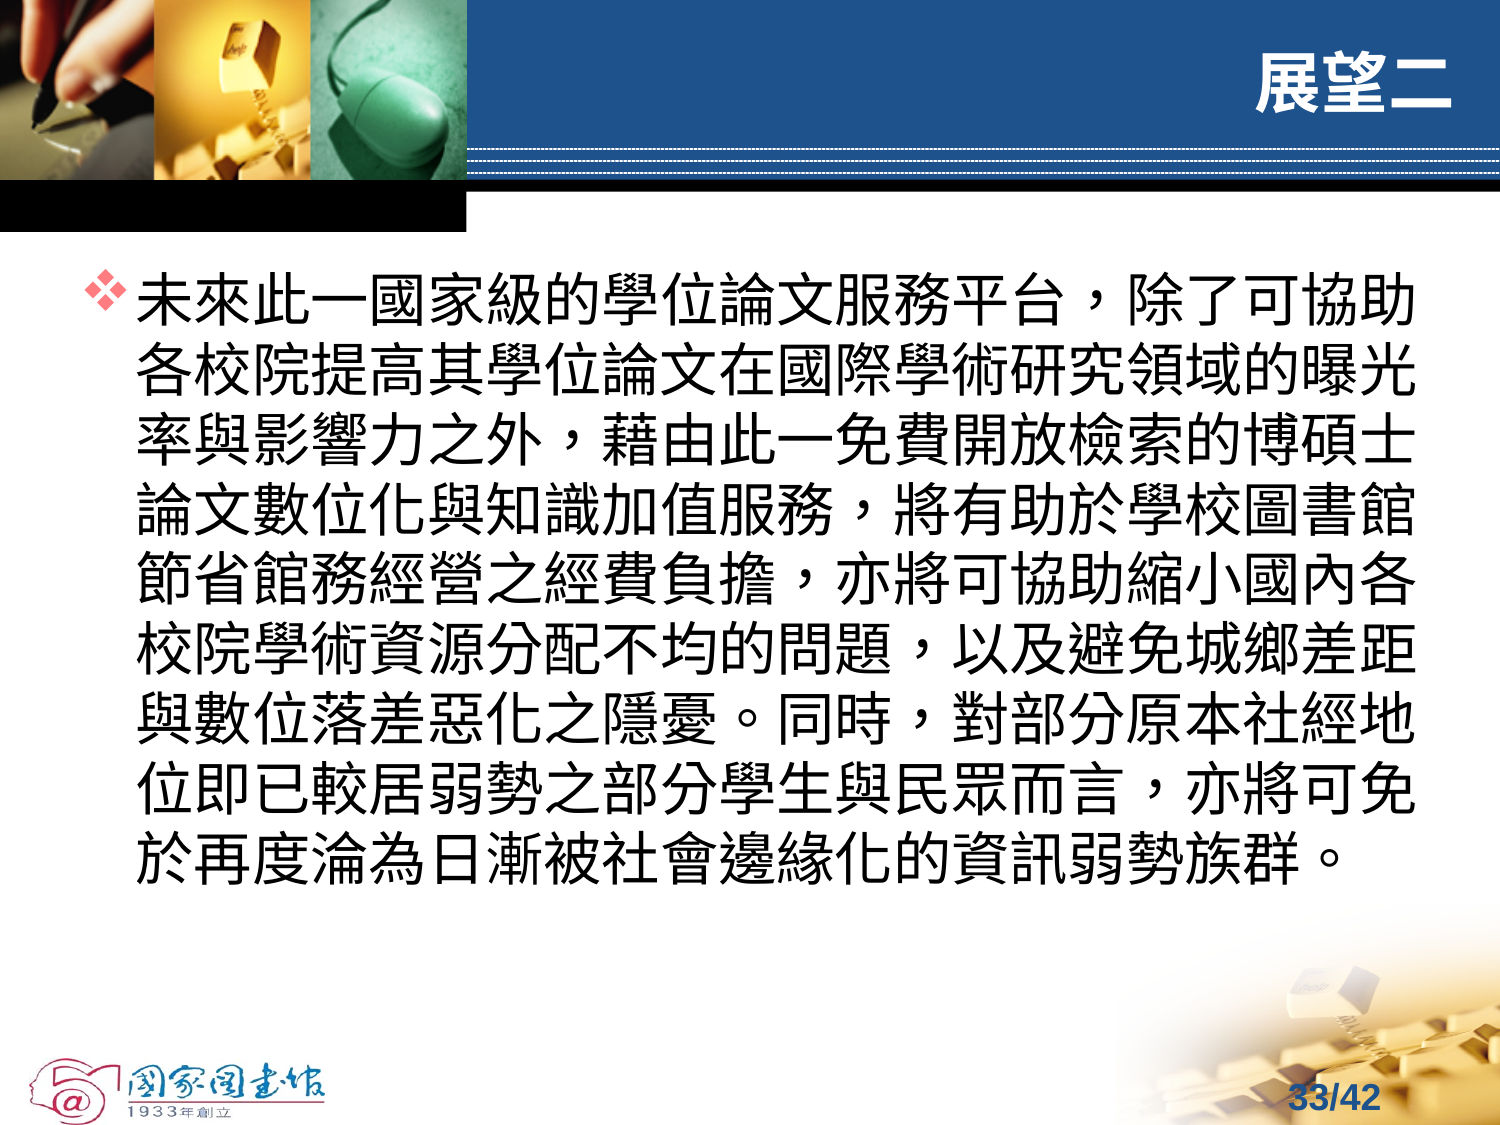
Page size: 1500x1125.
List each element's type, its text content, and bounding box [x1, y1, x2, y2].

list 未來此一國家級的學位論文服務平台，除了可協助各校院提高其學位論文在國際學術研究領域的曝光率與影響力之外，藉由此一免費開放檢索的博碩士論文數位化與知識加值服務，將有助於學校圖書館節省館務經營之經費負擔，亦將可協助縮小國內各校院學術資源分配不均的問題，以及避免城鄉差距與數位落差惡化之隱憂。同時，對部分原本社經地位即已較居弱勢之部分學生與民眾而言，亦將可免於再度淪為日漸被社會邊緣化的資訊弱勢族群。 [64, 255, 1440, 953]
picture [29, 1058, 325, 1125]
title 展望二 [469, 24, 1470, 138]
